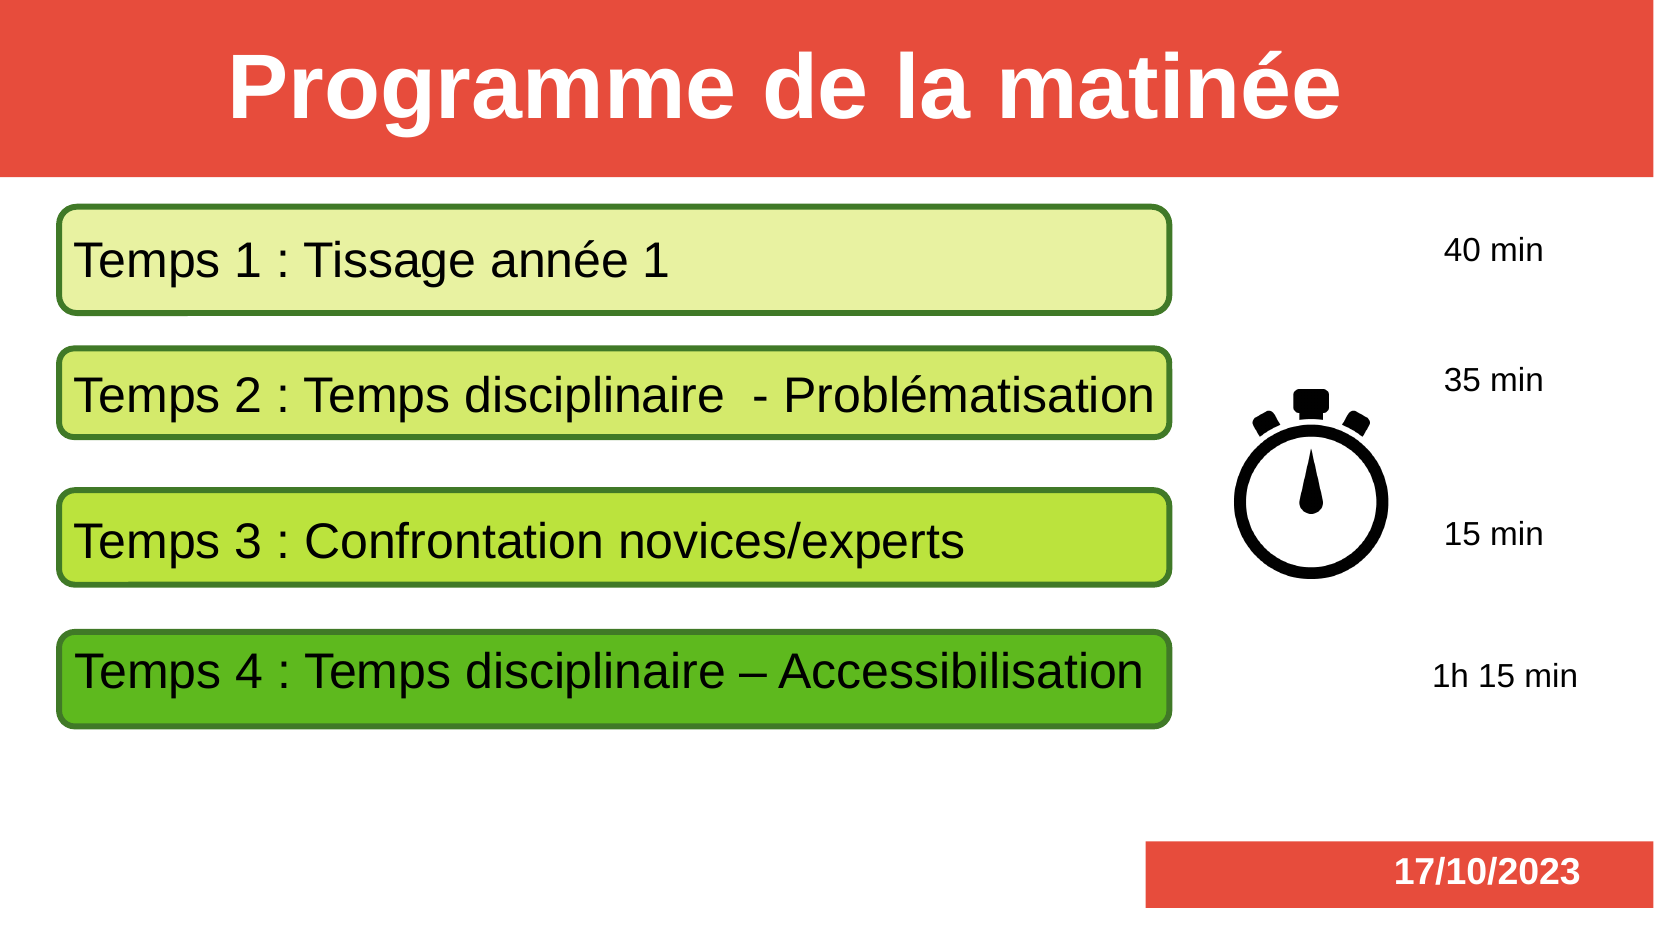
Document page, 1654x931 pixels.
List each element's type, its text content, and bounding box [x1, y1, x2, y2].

text_box 15 min [1429, 507, 1619, 560]
text_box [59, 348, 1169, 360]
text_box Temps 1 : Tissage année 1 [59, 224, 1063, 351]
text_box Programme de la matinée [212, 28, 1654, 249]
text_box Temps 4 : Temps disciplinaire – Accessibilisation [59, 636, 1170, 763]
text_box 40 min [1429, 224, 1583, 277]
text_box [59, 206, 1170, 314]
text_box [59, 490, 1170, 585]
text_box 35 min [1429, 354, 1571, 407]
text_box Temps 3 : Confrontation novices/experts [59, 505, 993, 585]
text_box 1h 15 min [1417, 649, 1654, 702]
picture [1216, 389, 1406, 579]
text_box Temps 2 : Temps disciplinaire - Problématisation [59, 360, 1229, 438]
text_box [64, 631, 1165, 636]
